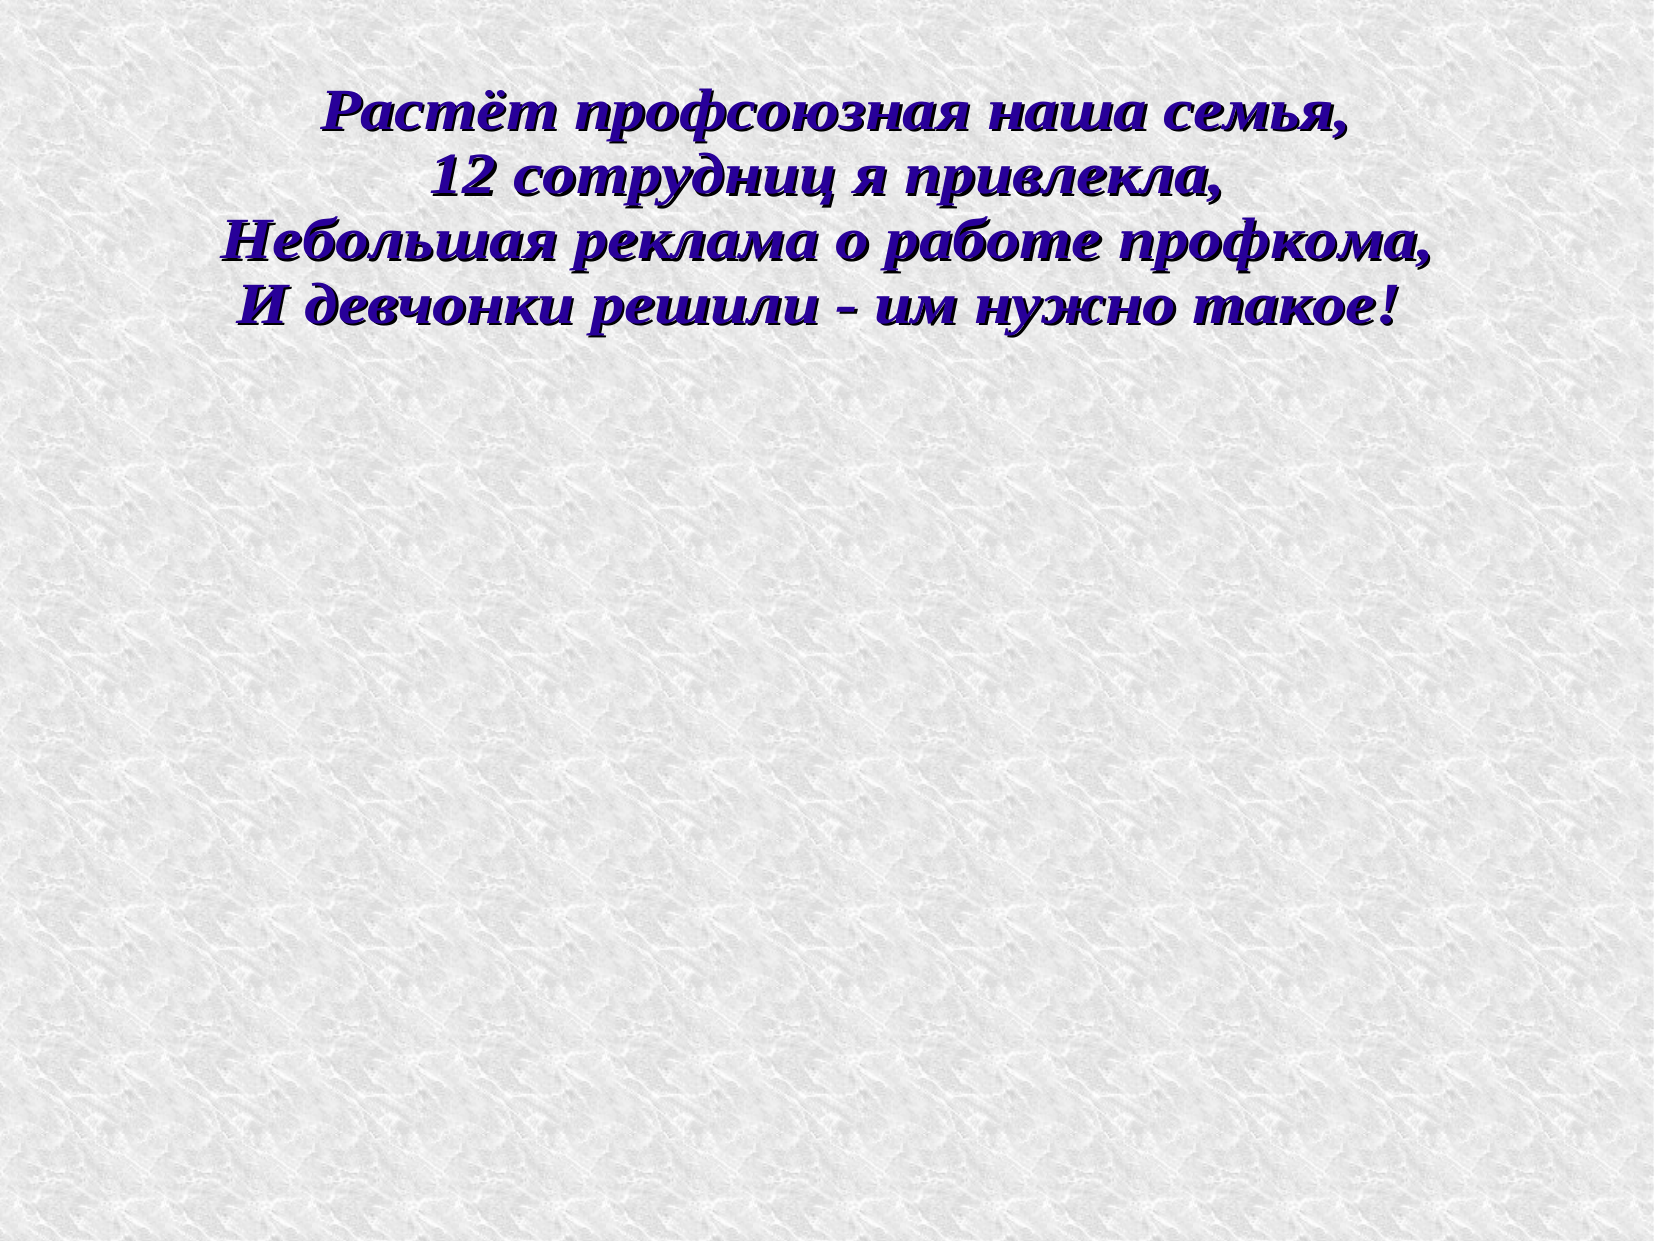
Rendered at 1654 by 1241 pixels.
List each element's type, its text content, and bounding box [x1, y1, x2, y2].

picture [0, 0, 1654, 1241]
title Растёт профсоюзная наша семья, 12 сотрудниц я привлекла, Небольшая реклама о работе профкома, И девчонки решили - им нужно такое! [121, 76, 1534, 337]
